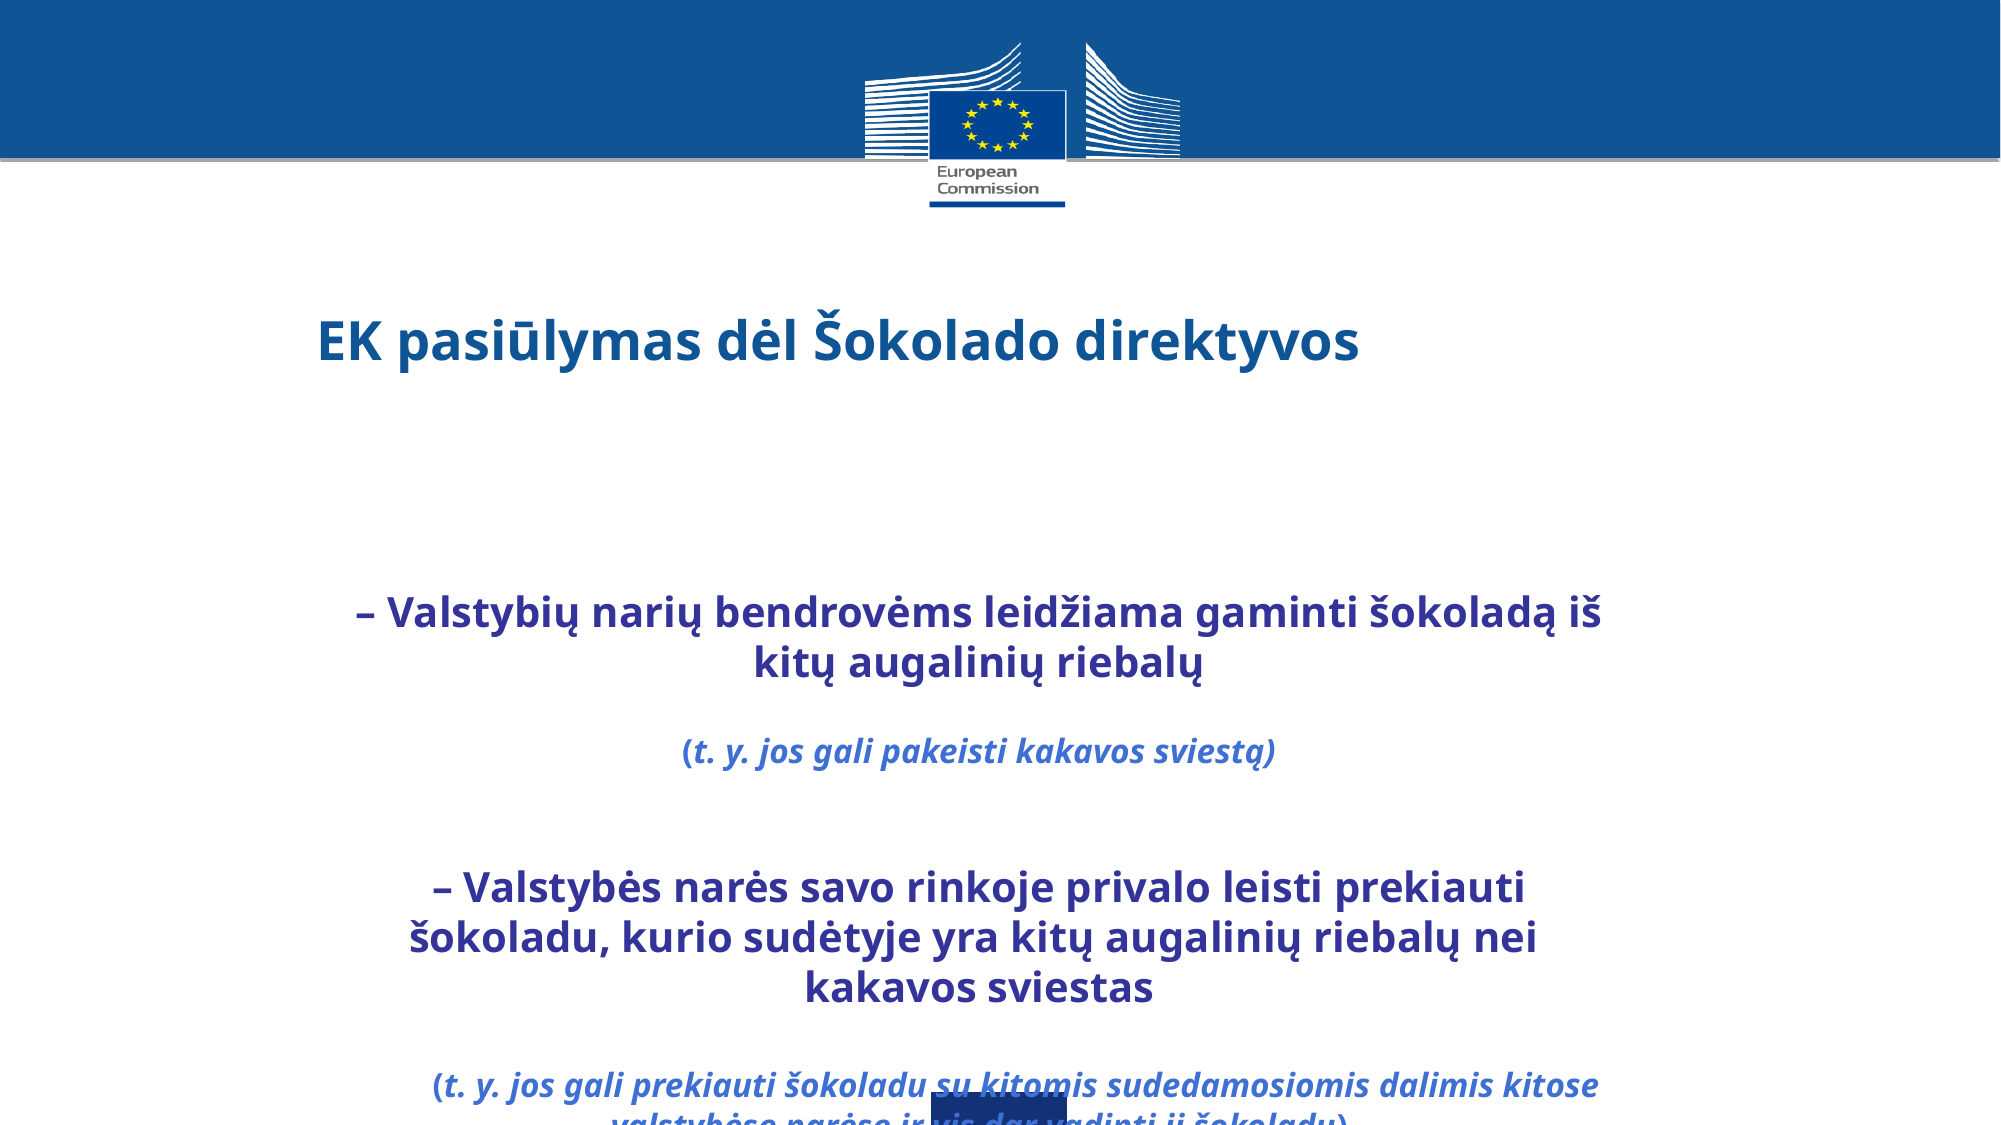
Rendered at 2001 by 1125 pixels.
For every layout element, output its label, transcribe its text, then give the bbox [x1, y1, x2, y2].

text_box – Valstybių narių bendrovėms leidžiama gaminti šokoladą iš kitų augalinių riebalų (t. y. jos gali pakeisti kakavos sviestą) – Valstybės narės savo rinkoje privalo leisti prekiauti šokoladu, kurio sudėtyje yra kitų augalinių riebalų nei kakavos sviestas (t. y. jos gali prekiauti šokoladu su kitomis sudedamosiomis dalimis kitose valstybėse narėse ir vis dar vadinti jį šokoladu) [279, 442, 1621, 1106]
text_box EK pasiūlymas dėl Šokolado direktyvos [301, 245, 1520, 433]
